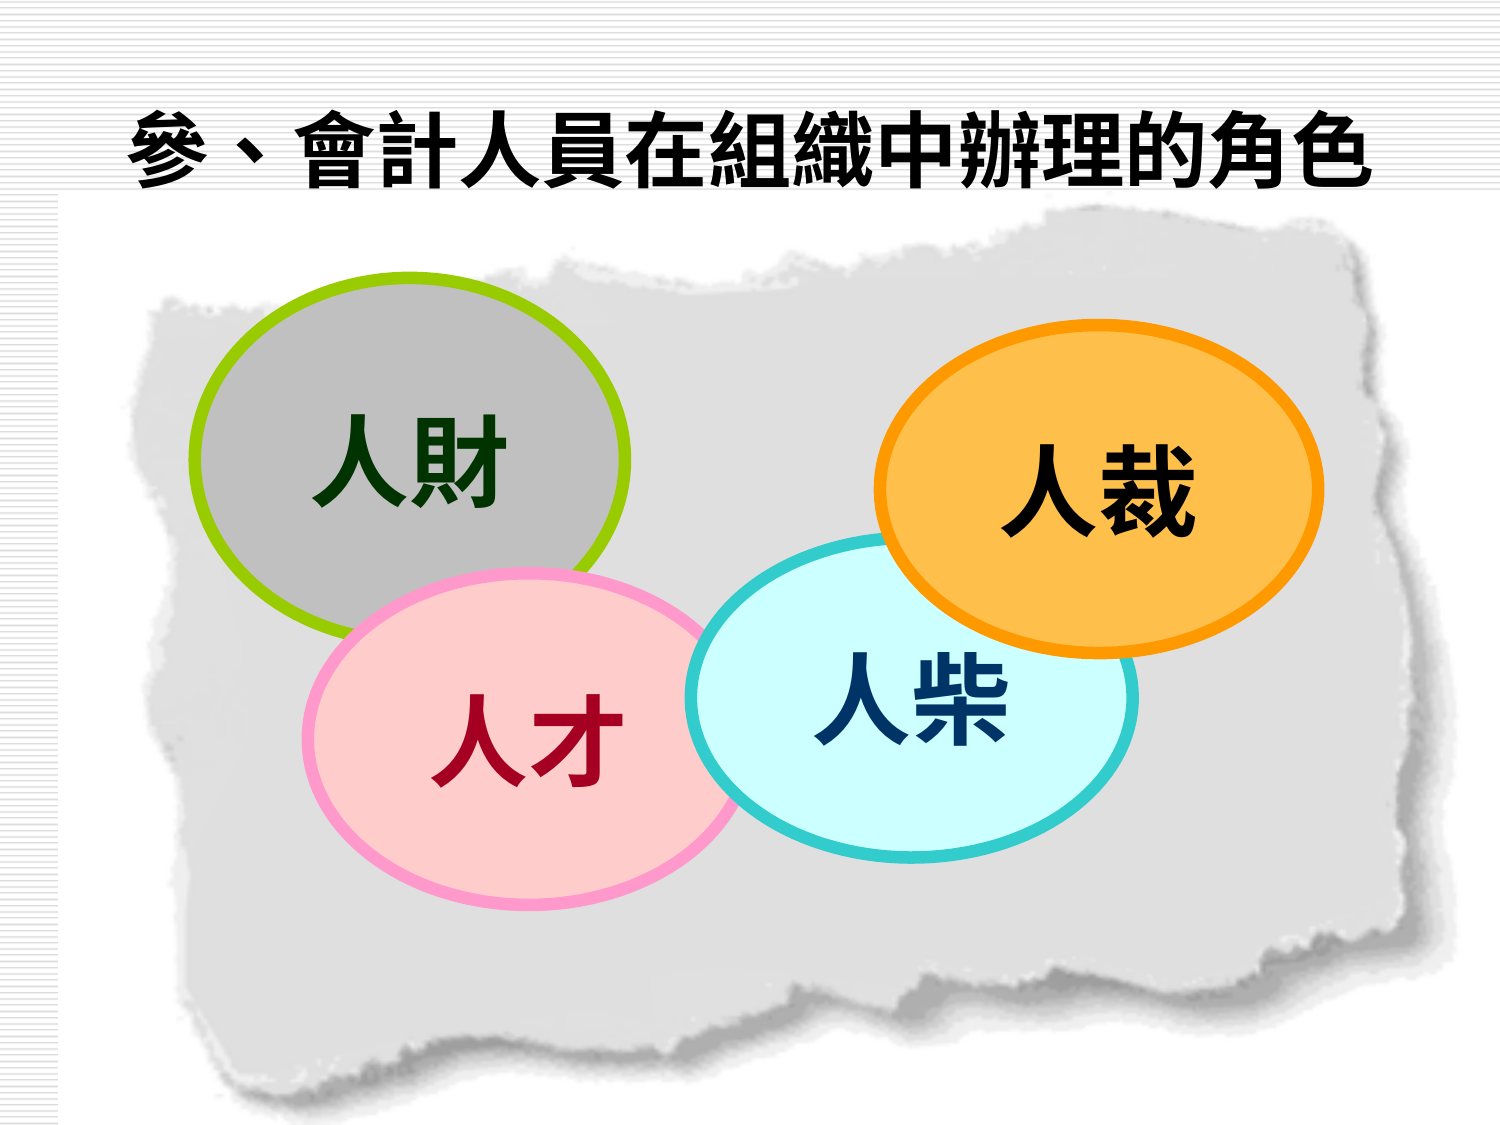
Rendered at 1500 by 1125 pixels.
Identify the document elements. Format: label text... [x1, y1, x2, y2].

text_box 人裁 [879, 325, 1319, 654]
text_box 人財 [194, 277, 625, 636]
text_box 人柴 [690, 538, 1133, 858]
picture [58, 191, 1500, 1125]
text_box 參、會計人員在組織中辦理的角色 [77, 90, 1423, 205]
text_box 人才 [307, 573, 737, 905]
